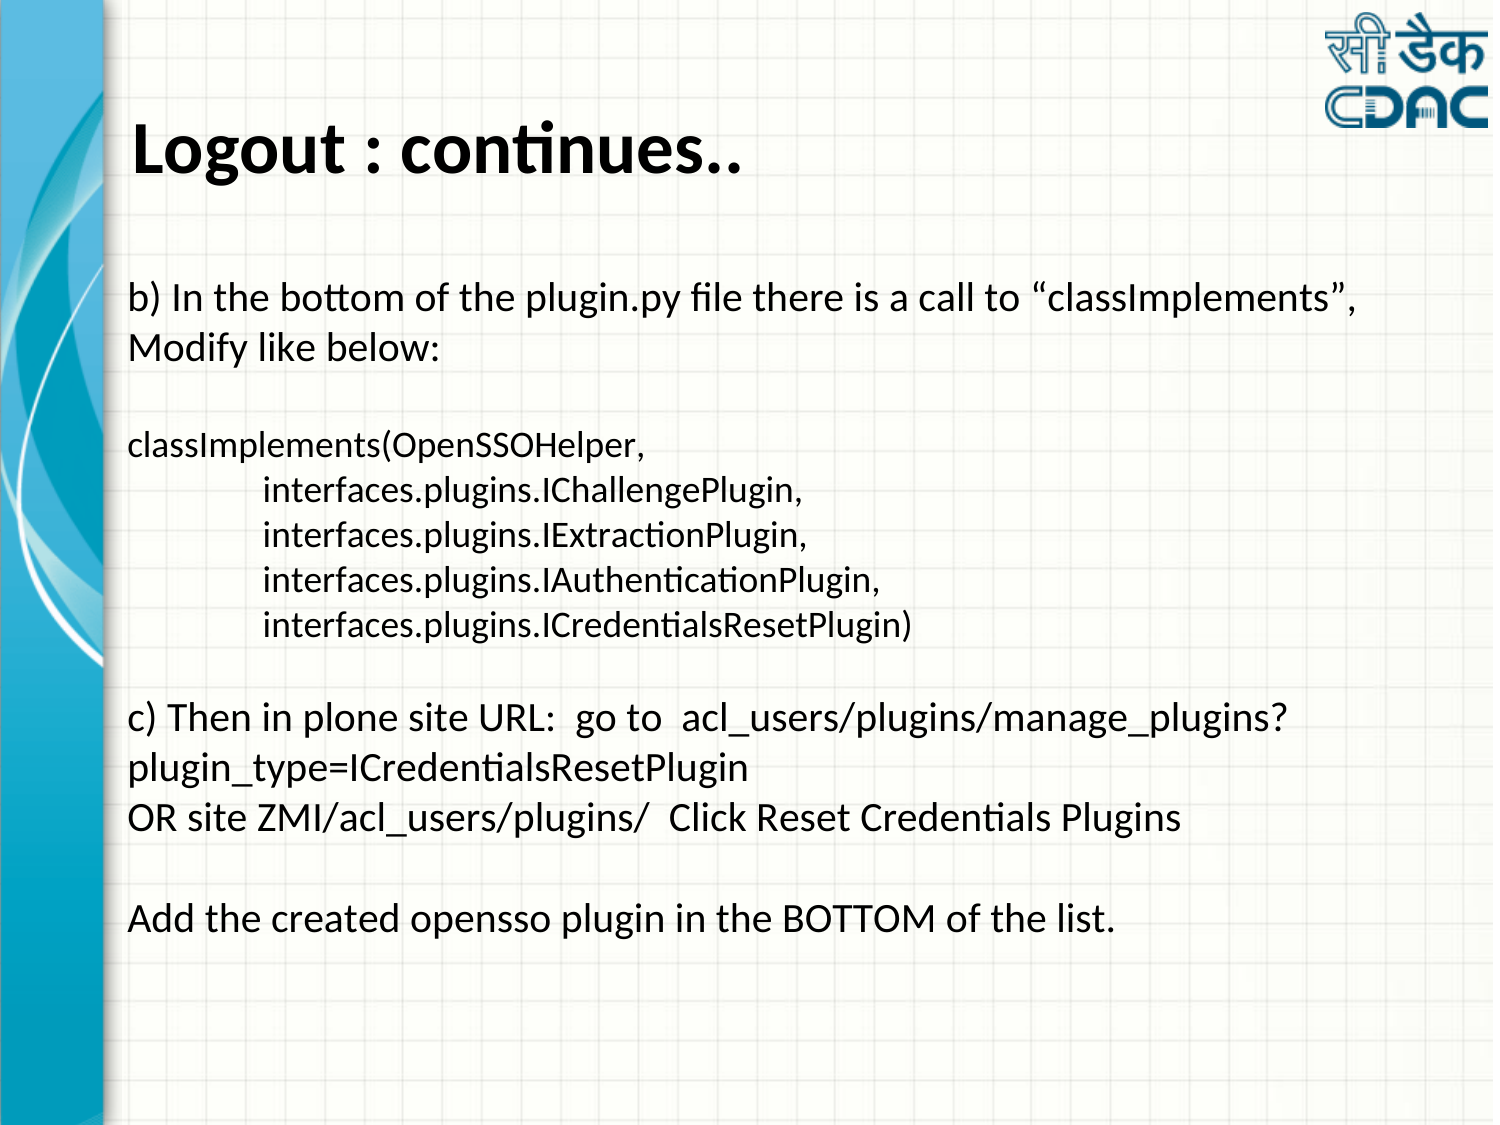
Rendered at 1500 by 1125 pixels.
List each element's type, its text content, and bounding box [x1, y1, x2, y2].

text_box Logout : continues.. [117, 49, 1468, 238]
picture [0, 0, 1493, 1125]
text_box b) In the bottom of the plugin.py file there is a call to “classImplements”, Modify like below: classImplements(OpenSSOHelper, interfaces.plugins.IChallengePlugin, interfaces.plugins.IExtractionPlugin, interfaces.plugins.IAuthenticationPlugin, interfaces.plugins.ICredentialsResetPlugin) c) Then in plone site URL: go to acl_users/plugins/manage_plugins?plugin_type=ICredentialsResetPlugin OR site ZMI/acl_users/plugins/ Click Reset Credentials Plugins Add the created opensso plugin in the BOTTOM of the list. [112, 262, 1463, 1005]
